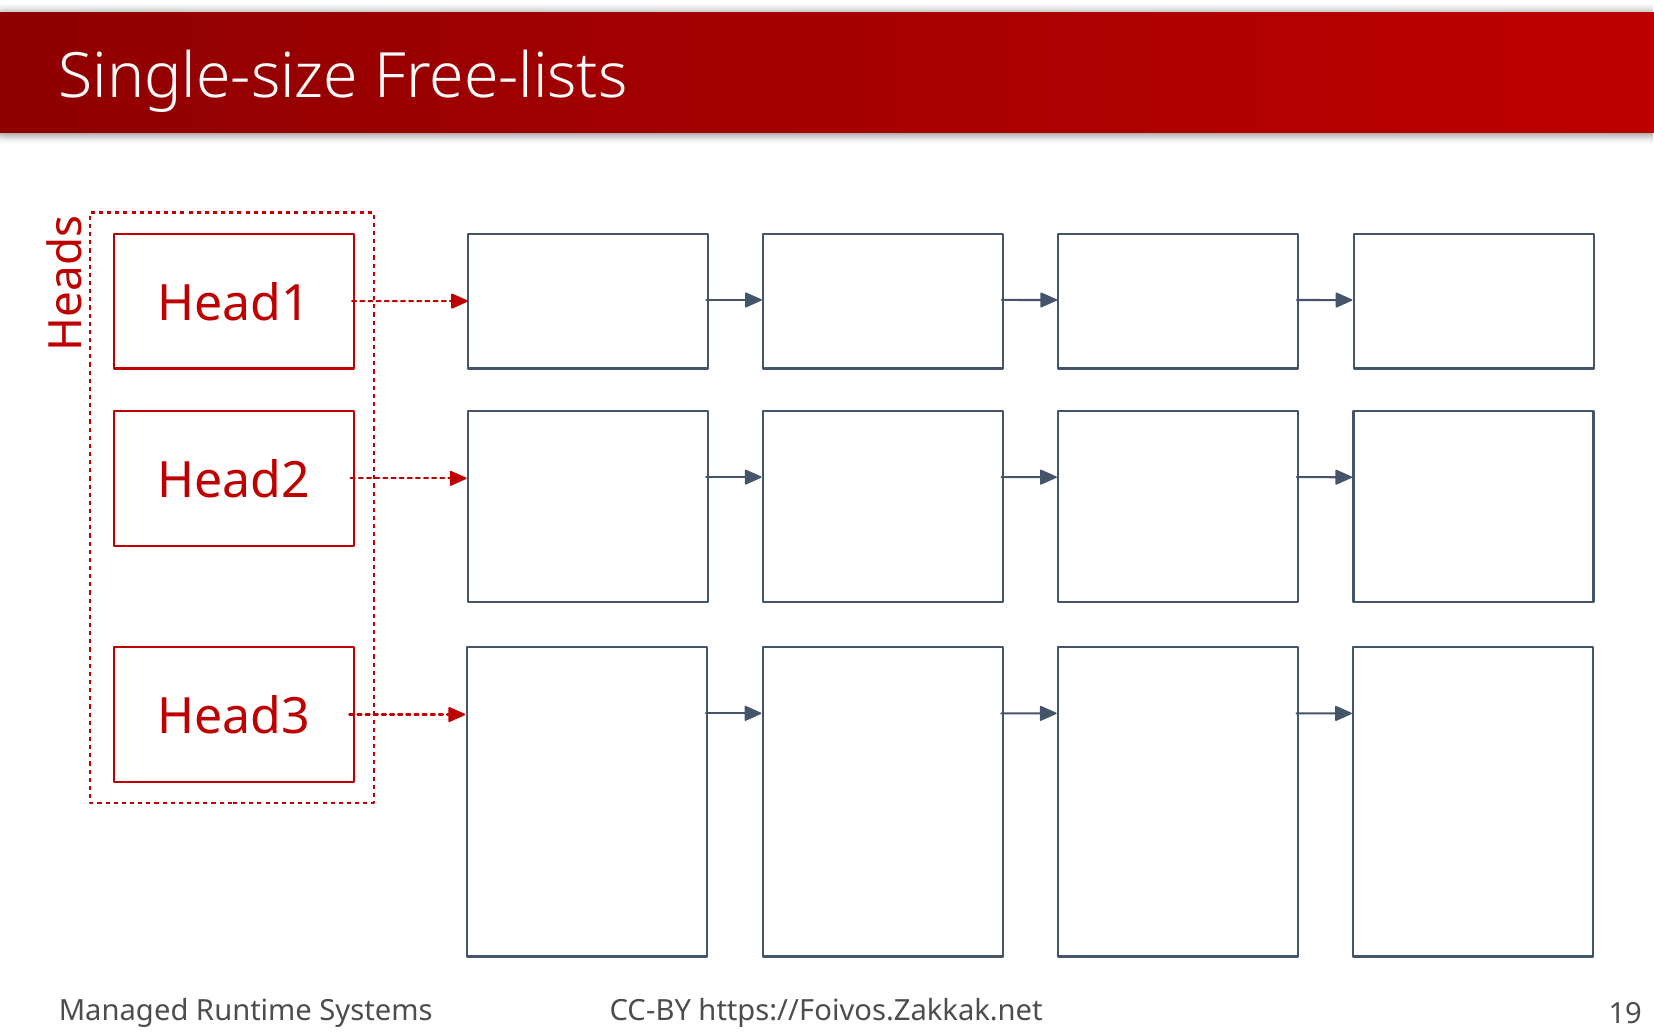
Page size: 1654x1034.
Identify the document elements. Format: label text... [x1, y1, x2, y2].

text_box Heads [24, 188, 105, 367]
text_box Head1 [113, 233, 354, 369]
text_box Head3 [113, 646, 354, 782]
title Single-size Free-lists [58, 7, 1329, 139]
text_box Head2 [113, 410, 354, 546]
